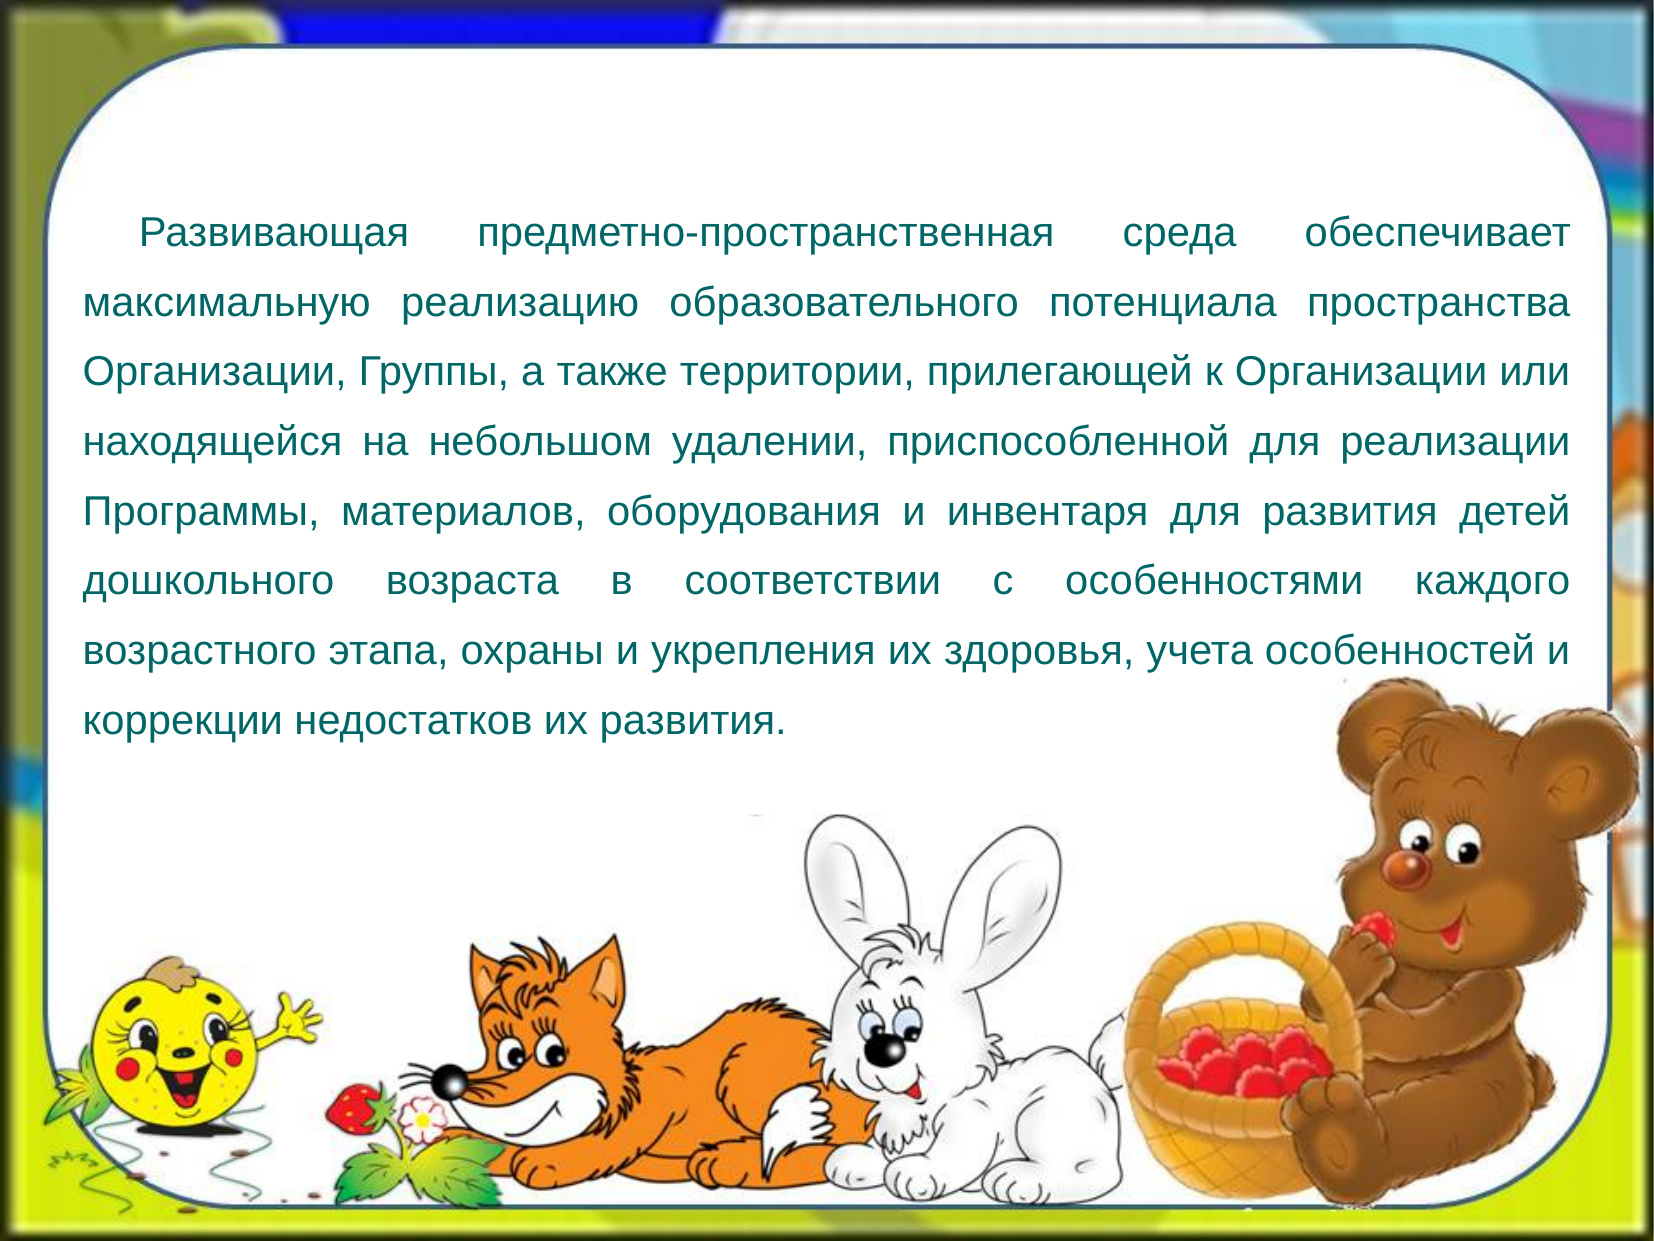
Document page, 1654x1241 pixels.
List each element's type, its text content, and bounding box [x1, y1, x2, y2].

picture [0, 0, 1654, 1241]
list Развивающая предметно-пространственная среда обеспечивает максимальную реализацию образовательного потенциала пространства Организации, Группы, а также территории, прилегающей к Организации или находящейся на небольшом удалении, приспособленной для реализации Программы, материалов, оборудования и инвентаря для развития детей дошкольного возраста в соответствии с особенностями каждого возрастного этапа, охраны и укрепления их здоровья, учета особенностей и коррекции недостатков их развития. [82, 185, 1571, 1004]
